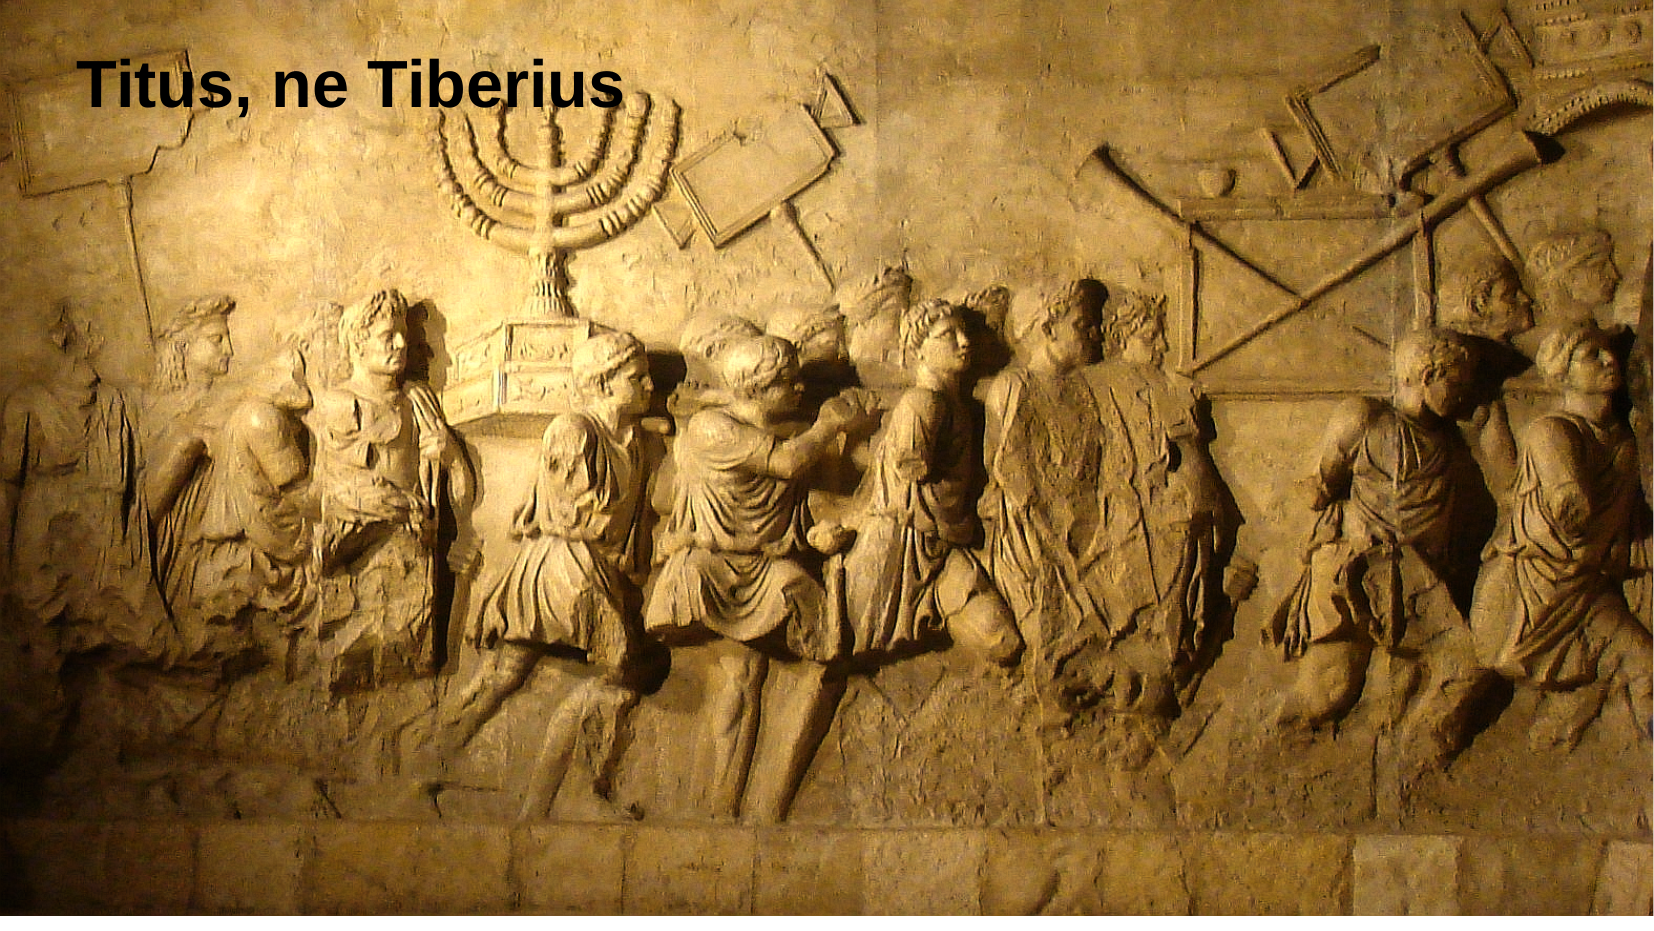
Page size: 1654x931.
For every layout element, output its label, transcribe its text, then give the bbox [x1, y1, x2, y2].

subtitle Titus, ne Tiberius [23, 0, 680, 170]
picture [0, 0, 1654, 916]
